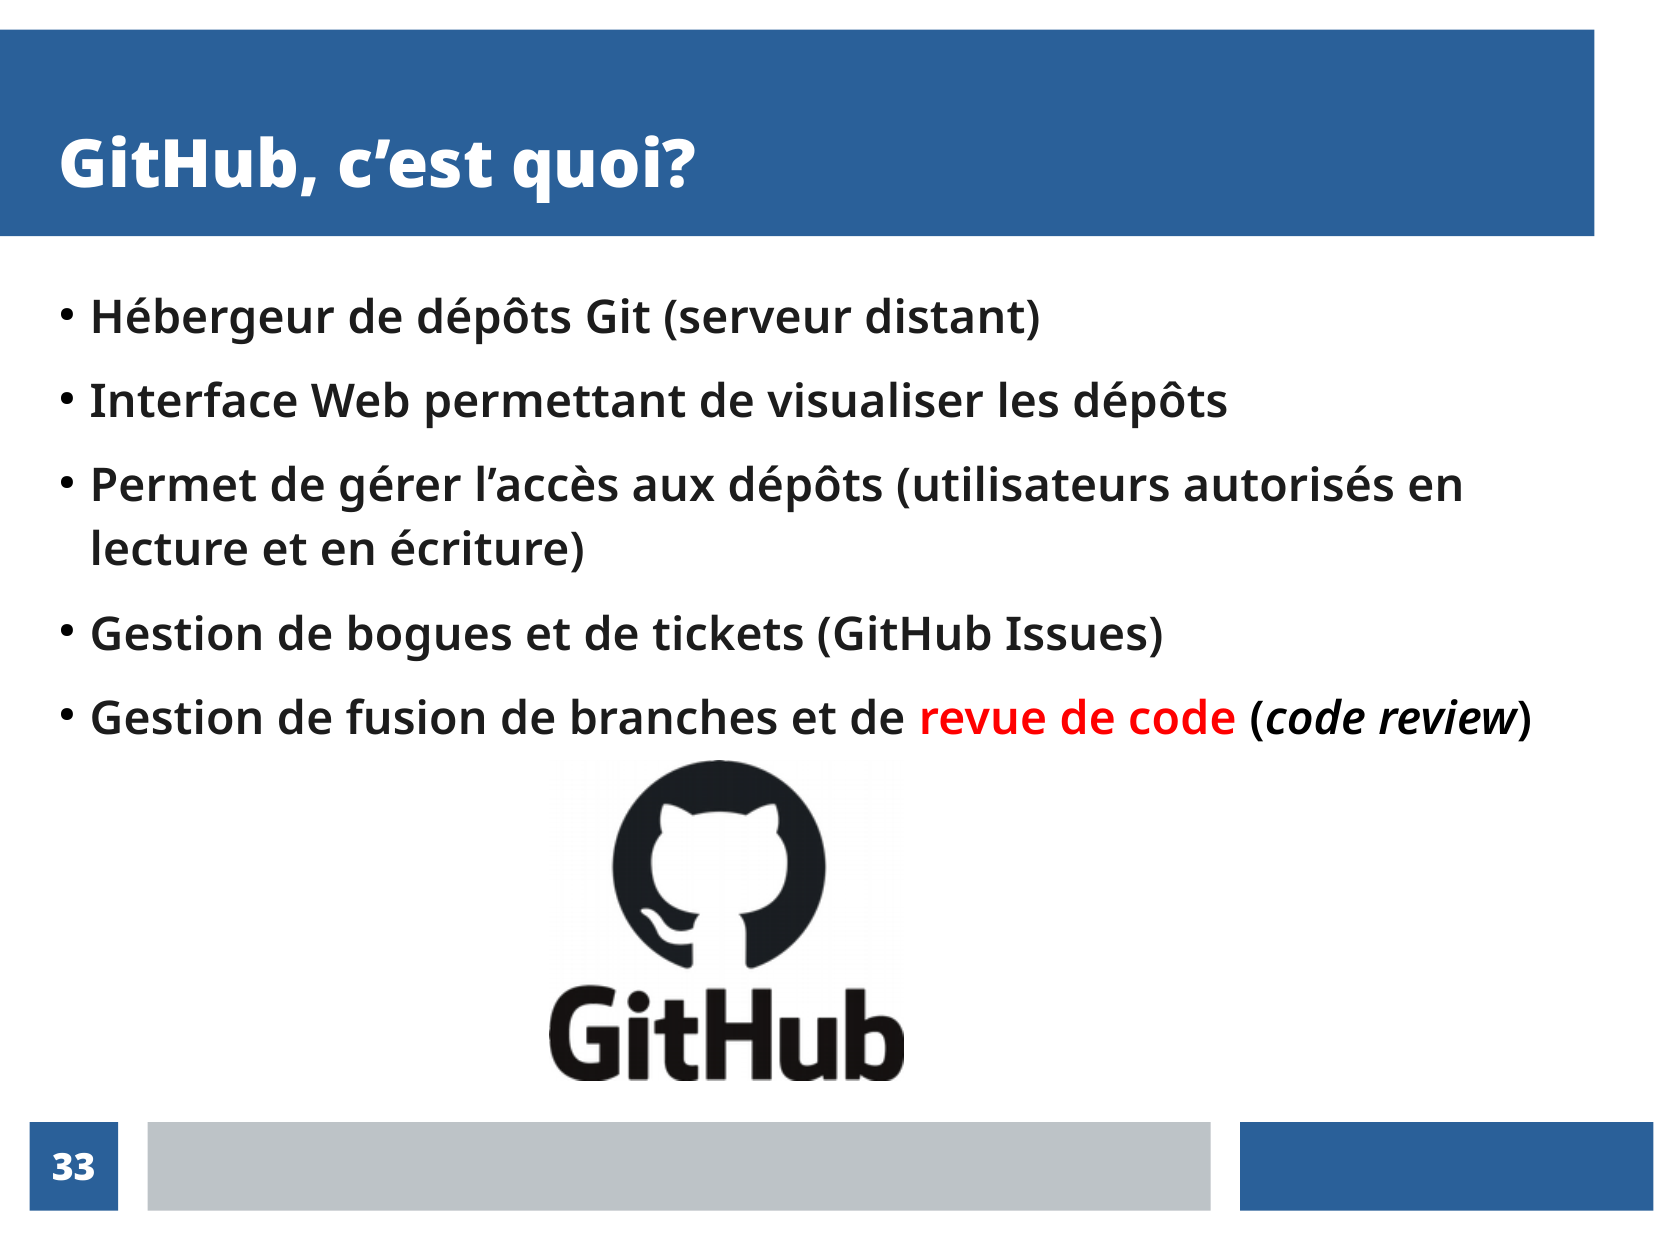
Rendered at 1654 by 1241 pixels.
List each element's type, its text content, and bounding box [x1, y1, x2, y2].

list Hébergeur de dépôts Git (serveur distant) Interface Web permettant de visualiser les dépôts Permet de gérer l’accès aux dépôts (utilisateurs autorisés en lecture et en écriture) Gestion de bogues et de tickets (GitHub Issues) Gestion de fusion de branches et de revue de code (code review) [59, 283, 1565, 751]
picture [549, 760, 904, 1081]
title GitHub, c’est quoi? [59, 59, 1595, 207]
